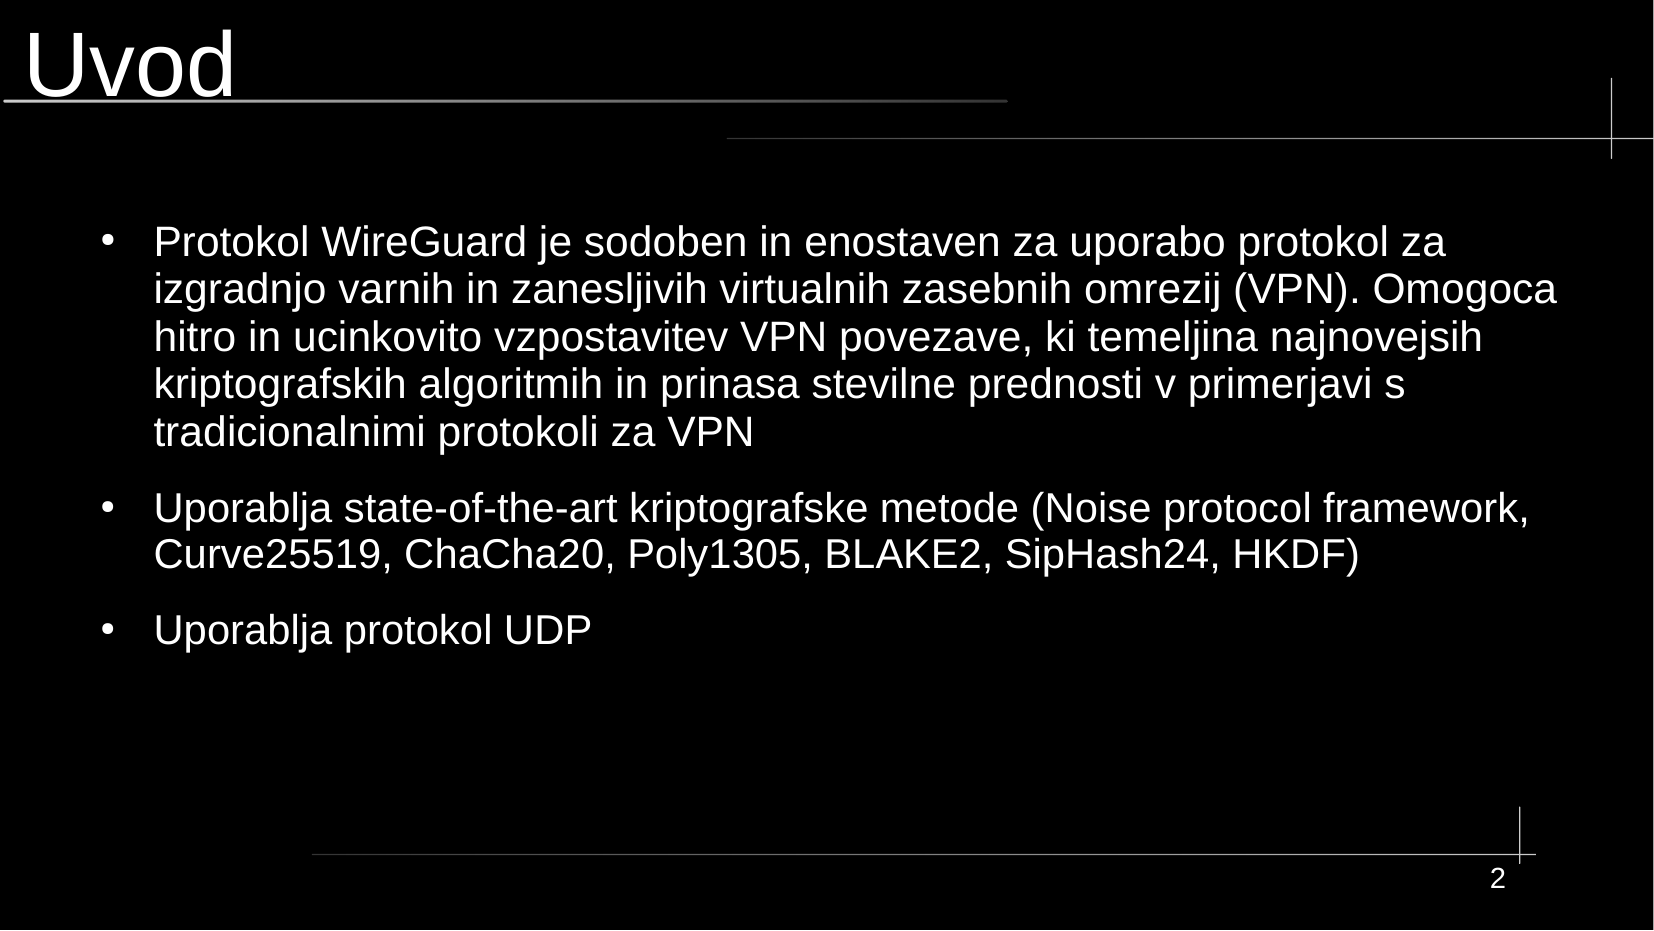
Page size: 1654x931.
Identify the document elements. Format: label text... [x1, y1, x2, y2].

title Uvod [23, 11, 1589, 119]
list Protokol WireGuard je sodoben in enostaven za uporabo protokol za izgradnjo varnih in zanesljivih virtualnih zasebnih omrezij (VPN). Omogoca hitro in ucinkovito vzpostavitev VPN povezave, ki temeljina najnovejsih kriptografskih algoritmih in prinasa stevilne prednosti v primerjavi s tradicionalnimi protokoli za VPN Uporablja state-of-the-art kriptografske metode (Noise protocol framework, Curve25519, ChaCha20, Poly1305, BLAKE2, SipHash24, HKDF) Uporablja protokol UDP [82, 217, 1571, 758]
